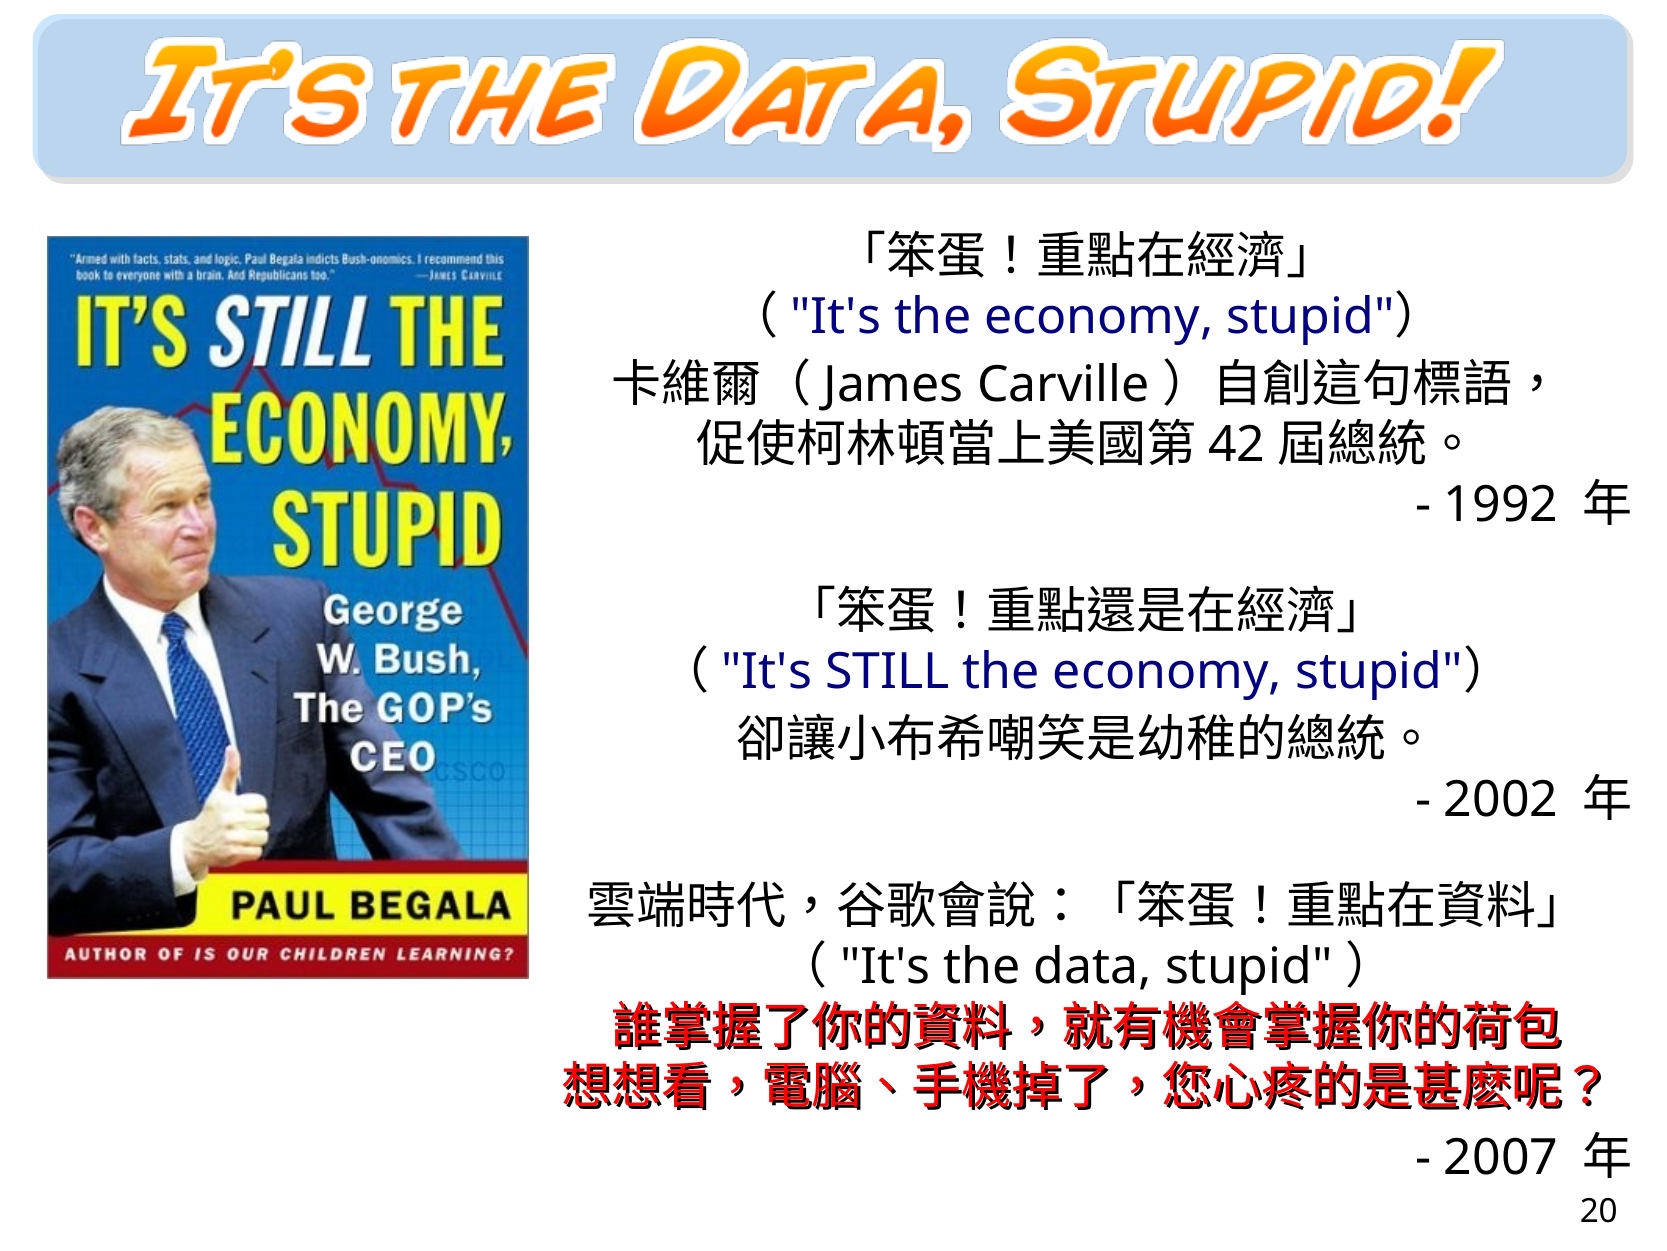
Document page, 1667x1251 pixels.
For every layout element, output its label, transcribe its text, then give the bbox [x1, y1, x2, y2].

picture [118, 35, 1508, 161]
picture [47, 236, 529, 979]
text_box 雲端時代，谷歌會說：「笨蛋！重點在資料」 （"It's the data, stupid"） 誰掌握了你的資料，就有機會掌握你的荷包 想想看，電腦、手機掉了，您心疼的是甚麽呢？ - 2007 年 [525, 865, 1648, 1193]
text_box [32, 14, 1628, 178]
picture [521, 752, 525, 764]
text_box 「笨蛋！重點還是在經濟」 （"It's STILL the economy, stupid"） 卻讓小布希嘲笑是幼稚的總統。 - 2002 年 [525, 570, 1648, 837]
text_box 「笨蛋！重點在經濟」 （"It's the economy, stupid"） 卡維爾（James Carville）自創這句標語， 促使柯林頓當上美國第42屆總統。 - 1992 年 [525, 216, 1648, 542]
